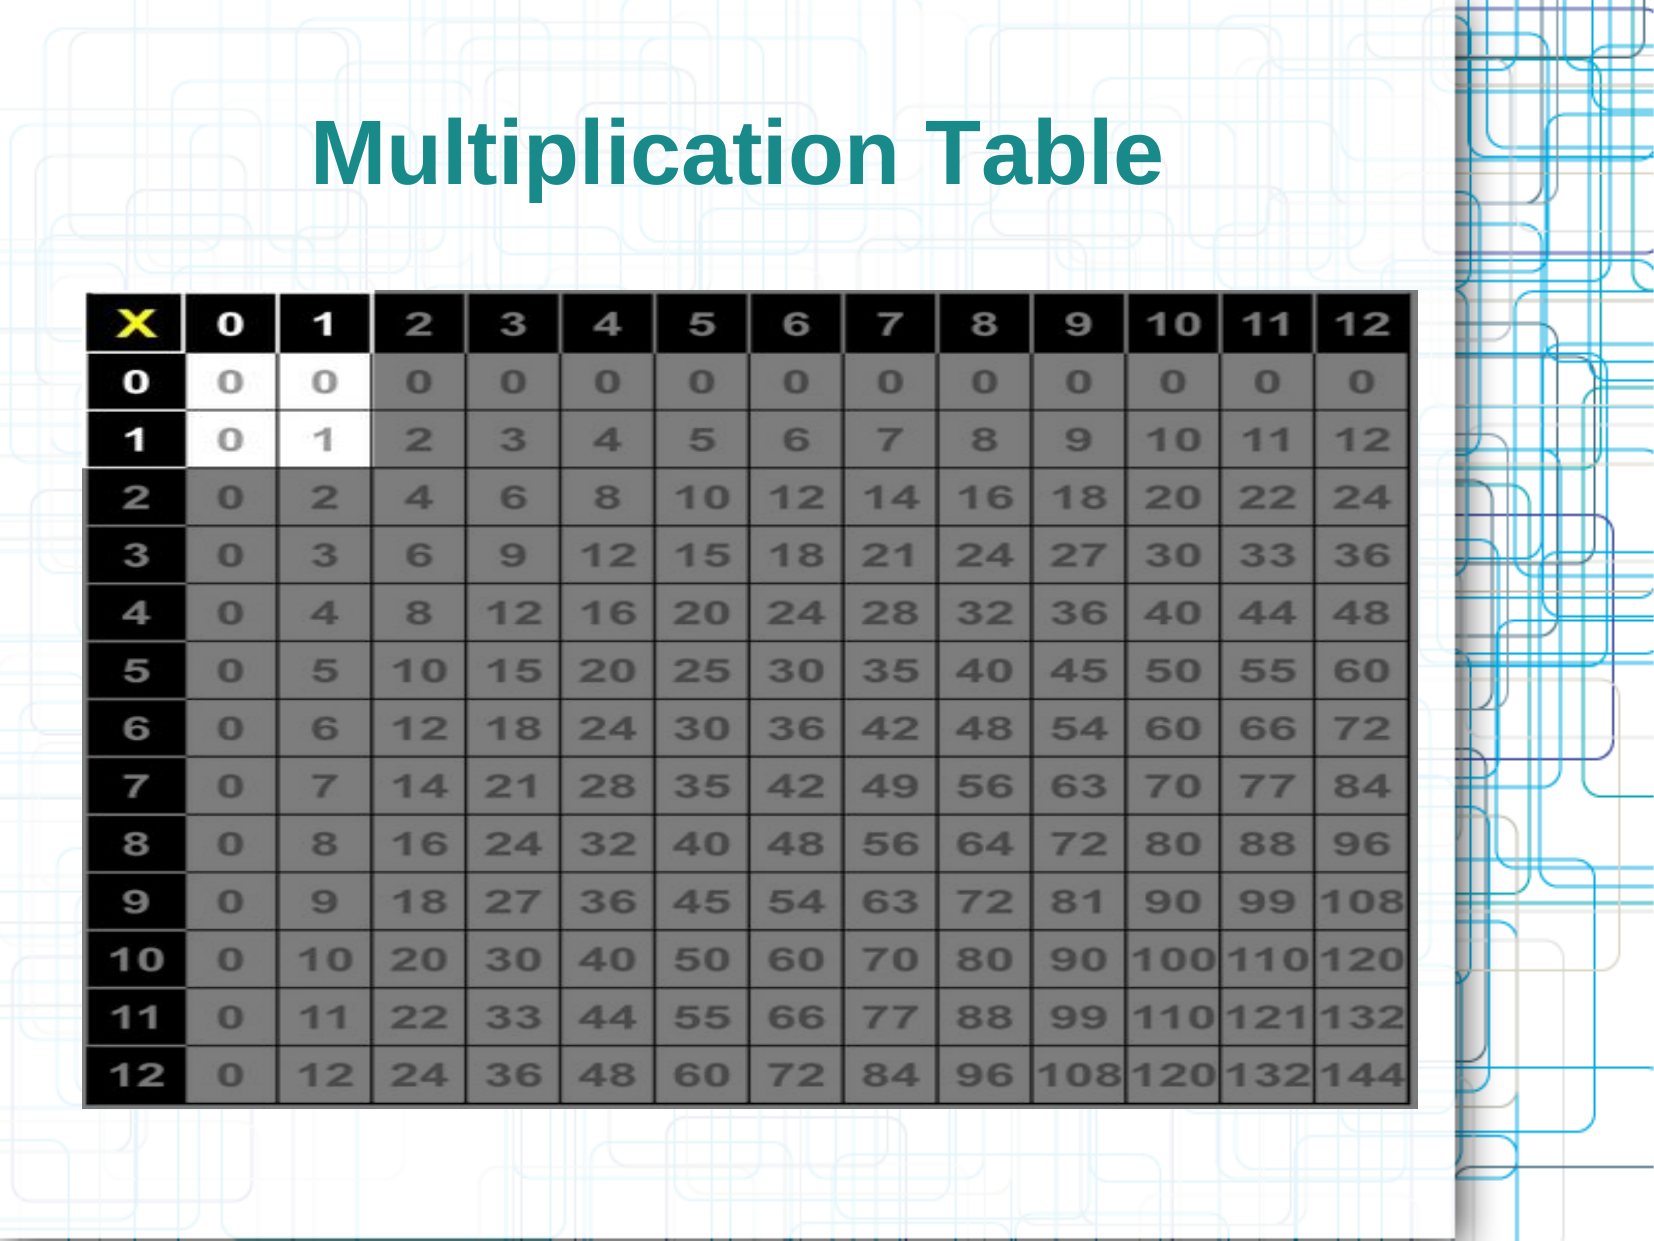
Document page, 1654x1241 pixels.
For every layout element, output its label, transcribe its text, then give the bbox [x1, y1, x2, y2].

title Multiplication Table [59, 49, 1418, 257]
picture [0, 0, 1654, 1241]
